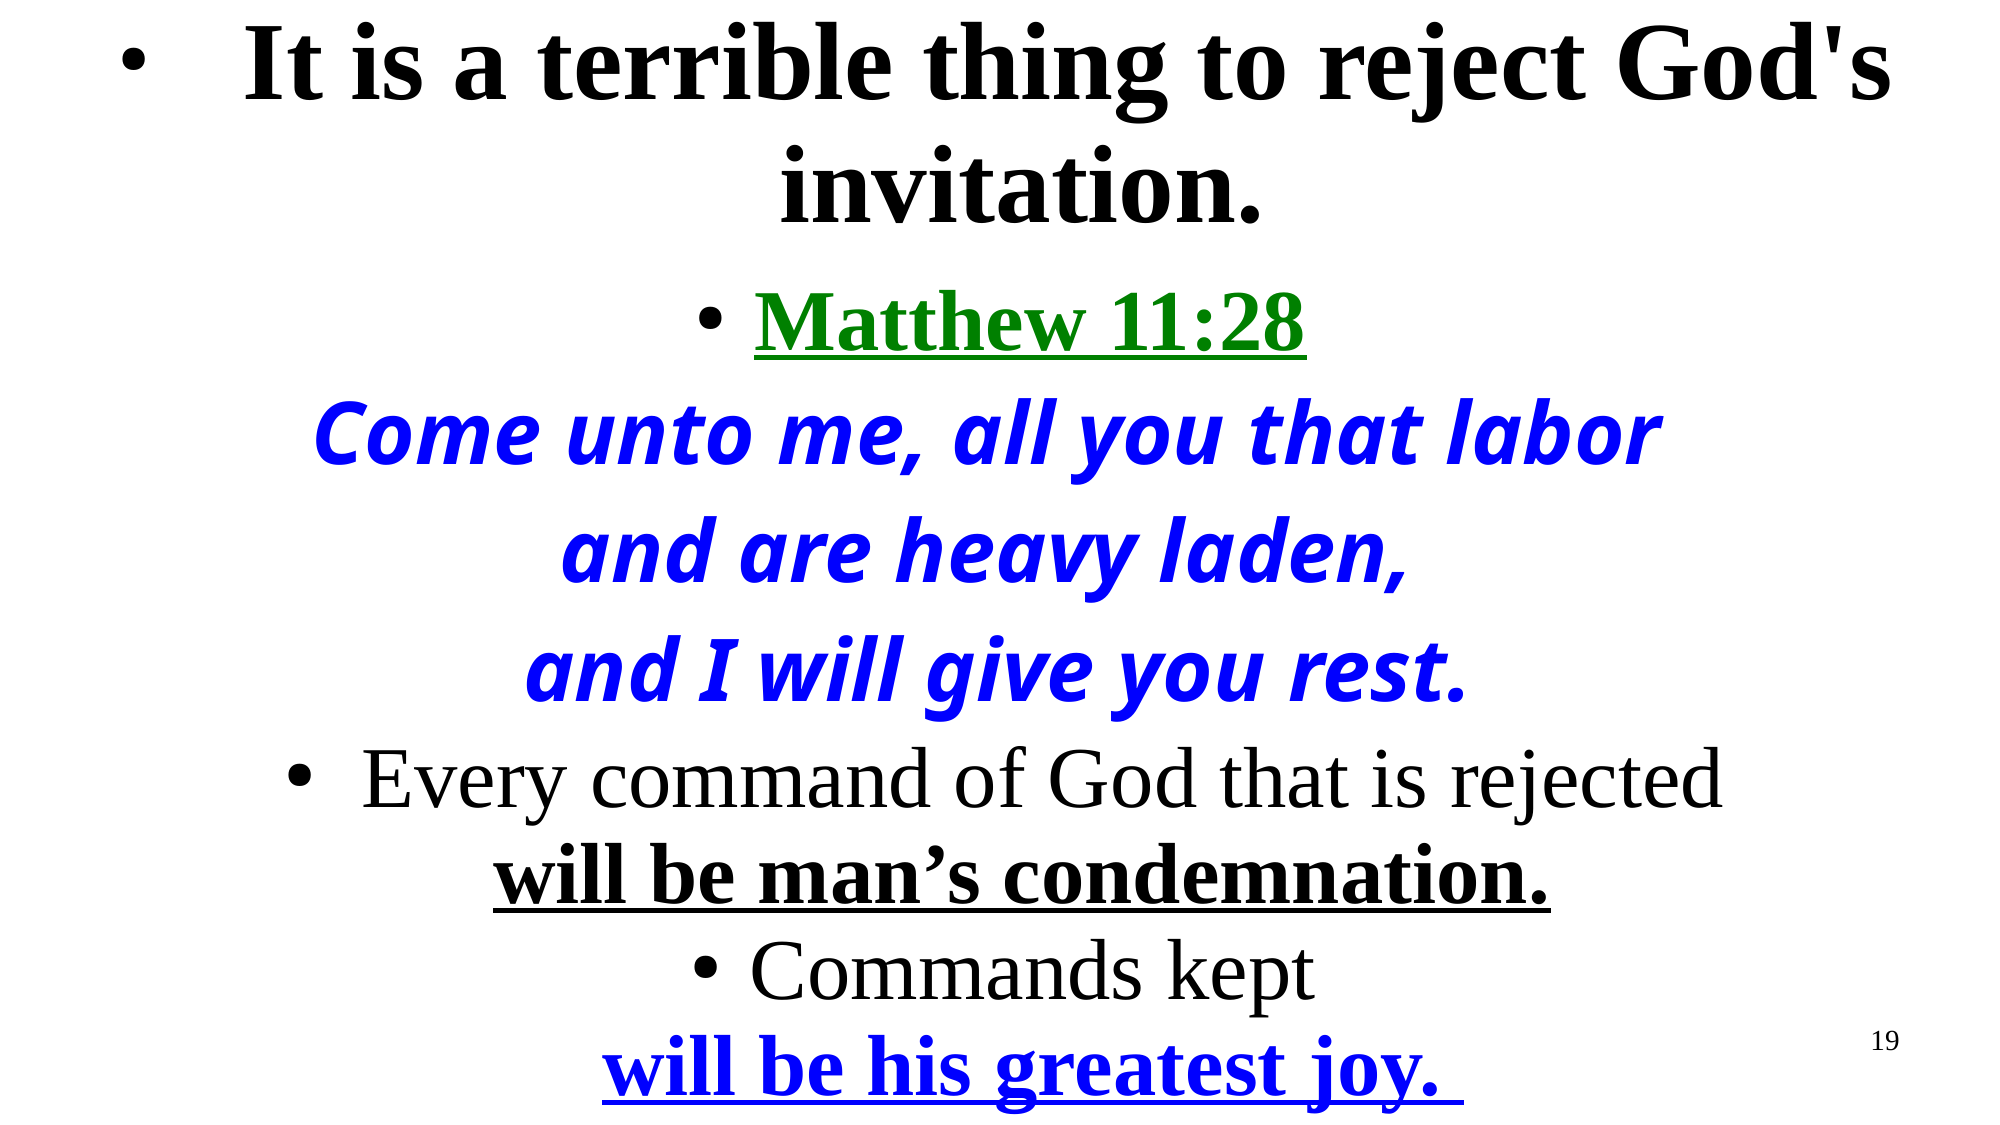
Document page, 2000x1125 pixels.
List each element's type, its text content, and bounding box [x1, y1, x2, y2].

list It is a terrible thing to reject God's invitation. Matthew 11:28 Come unto me, all you that labor and are heavy laden, and I will give you rest. Every command of God that is rejected will be man’s condemnation. Commands kept will be his greatest joy. [0, 0, 1996, 1123]
